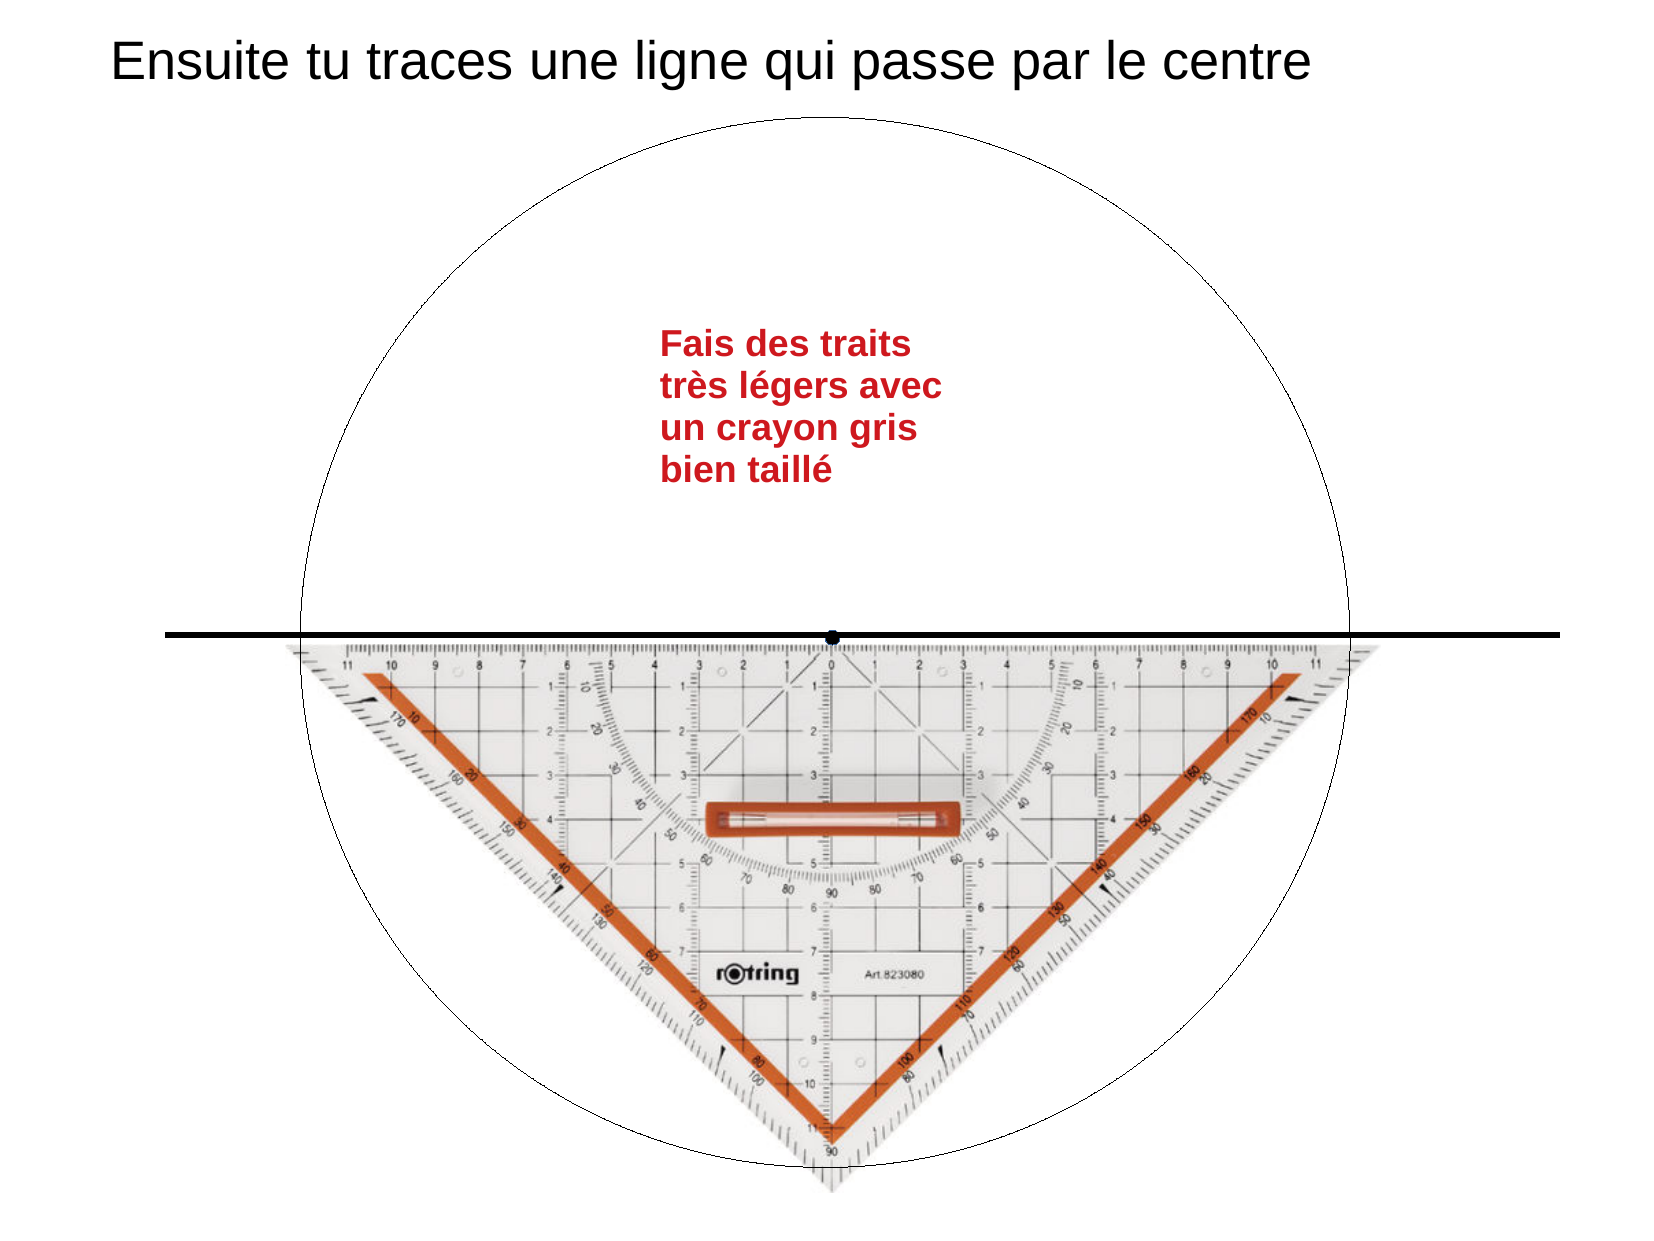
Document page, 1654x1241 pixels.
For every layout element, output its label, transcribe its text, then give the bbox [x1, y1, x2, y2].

picture [285, 644, 1381, 1193]
title Ensuite tu traces une ligne qui passe par le centre [90, 16, 1336, 105]
text_box [825, 638, 840, 646]
text_box Fais des traits très légers avec un crayon gris bien taillé [645, 315, 1006, 498]
